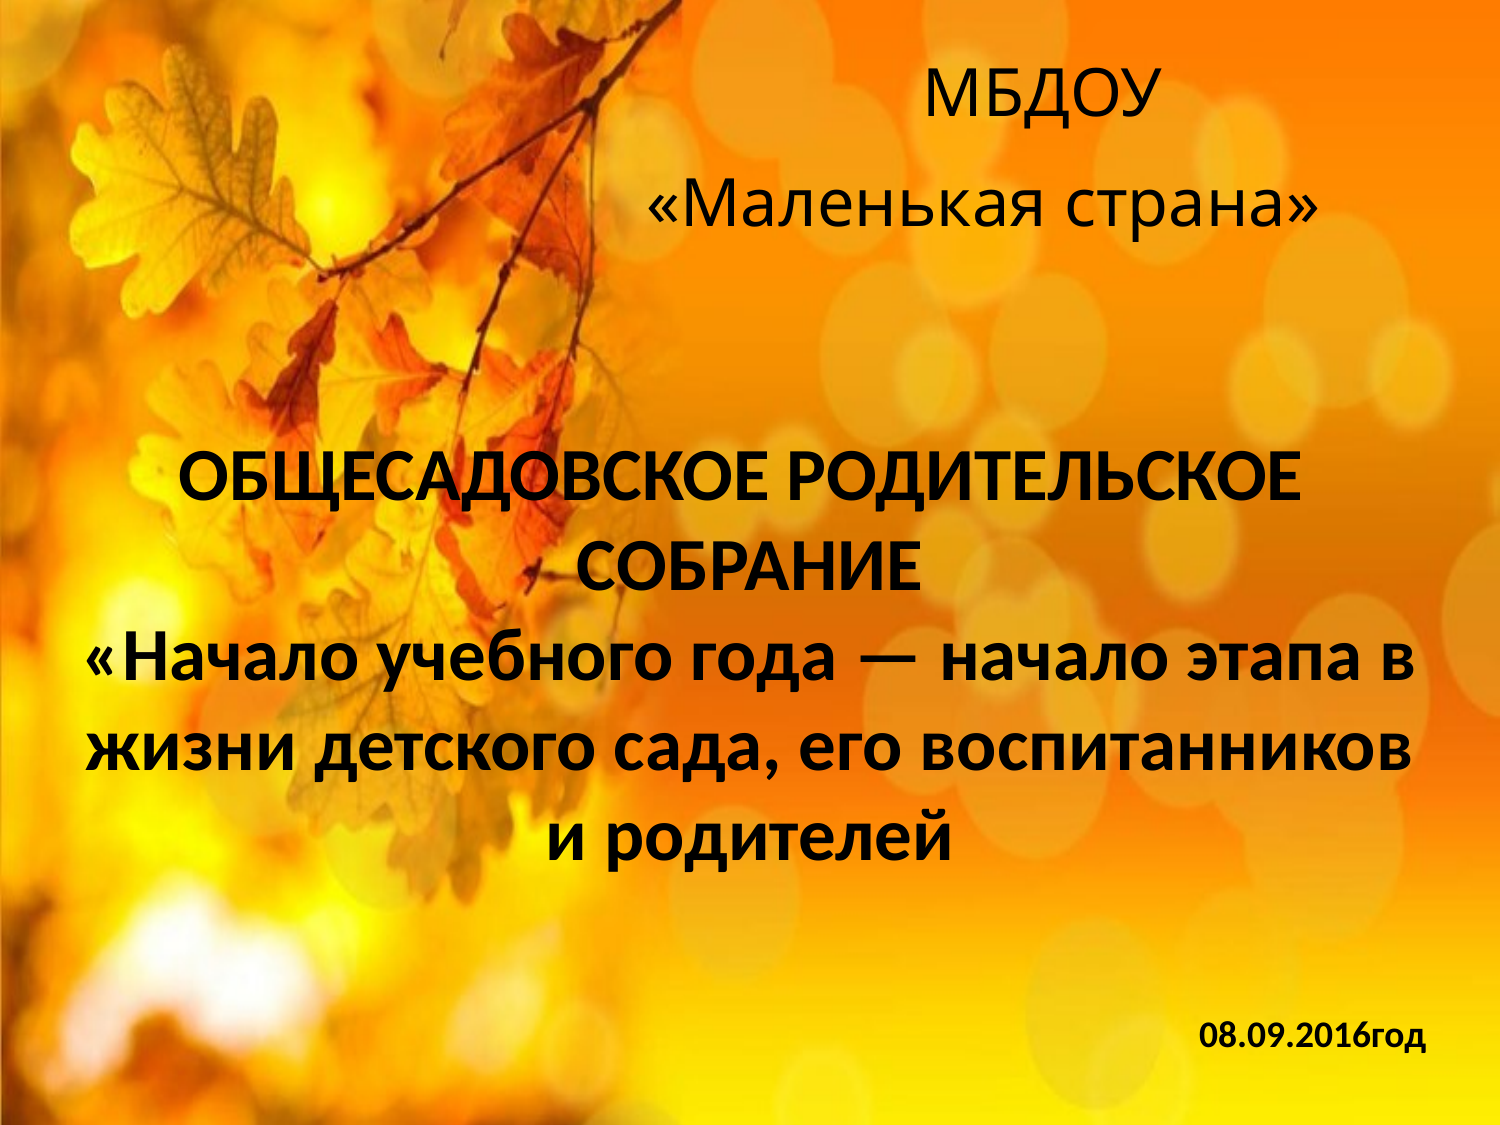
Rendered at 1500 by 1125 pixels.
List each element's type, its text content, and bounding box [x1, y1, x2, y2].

picture [0, 0, 1500, 1125]
list МБДОУ «Маленькая страна» [631, 42, 1471, 244]
text_box ОБЩЕСАДОВСКОЕ РОДИТЕЛЬСКОЕ СОБРАНИЕ «Начало учебного года — начало этапа в жизни детского сада, его воспитанников и родителей 08.09.2016год [59, 418, 1441, 1063]
